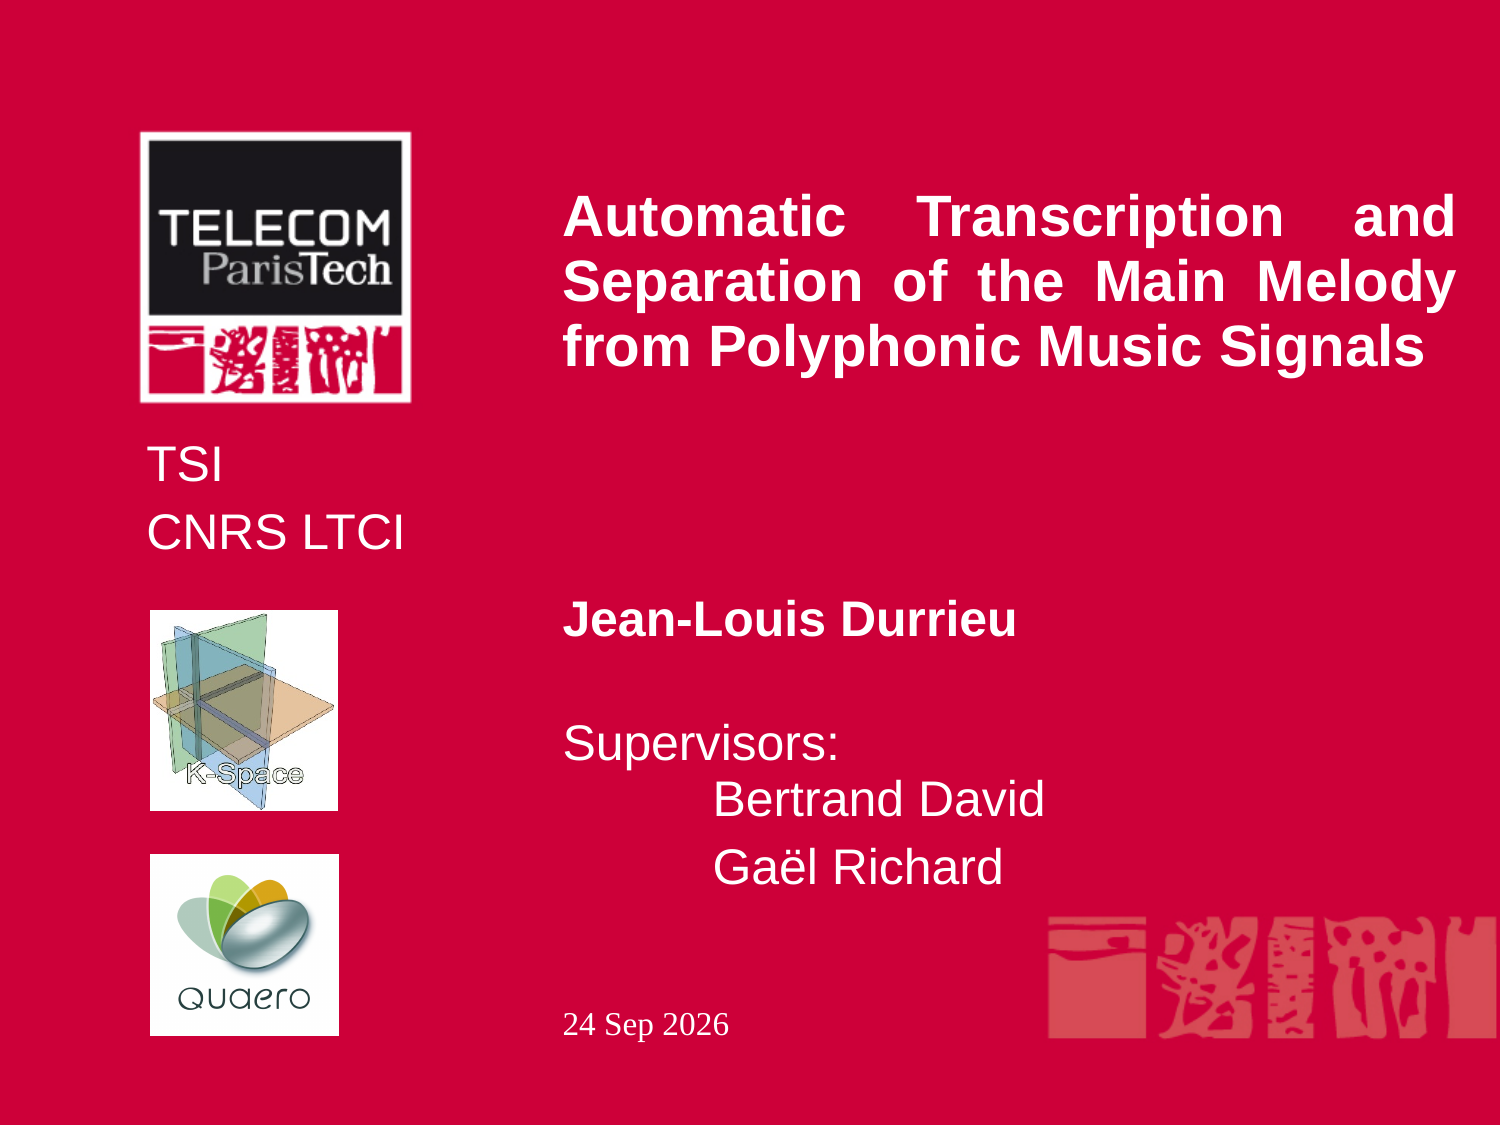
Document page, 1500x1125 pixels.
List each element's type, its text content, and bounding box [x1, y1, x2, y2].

subtitle Jean-Louis Durrieu Supervisors: Bertrand David Gaël Richard [562, 587, 1459, 900]
title Automatic Transcription and Separation of the Main Melody from Polyphonic Music Signals [562, 152, 1459, 410]
text_box TSI CNRS LTCI [146, 406, 1042, 590]
picture [0, 0, 1500, 1125]
